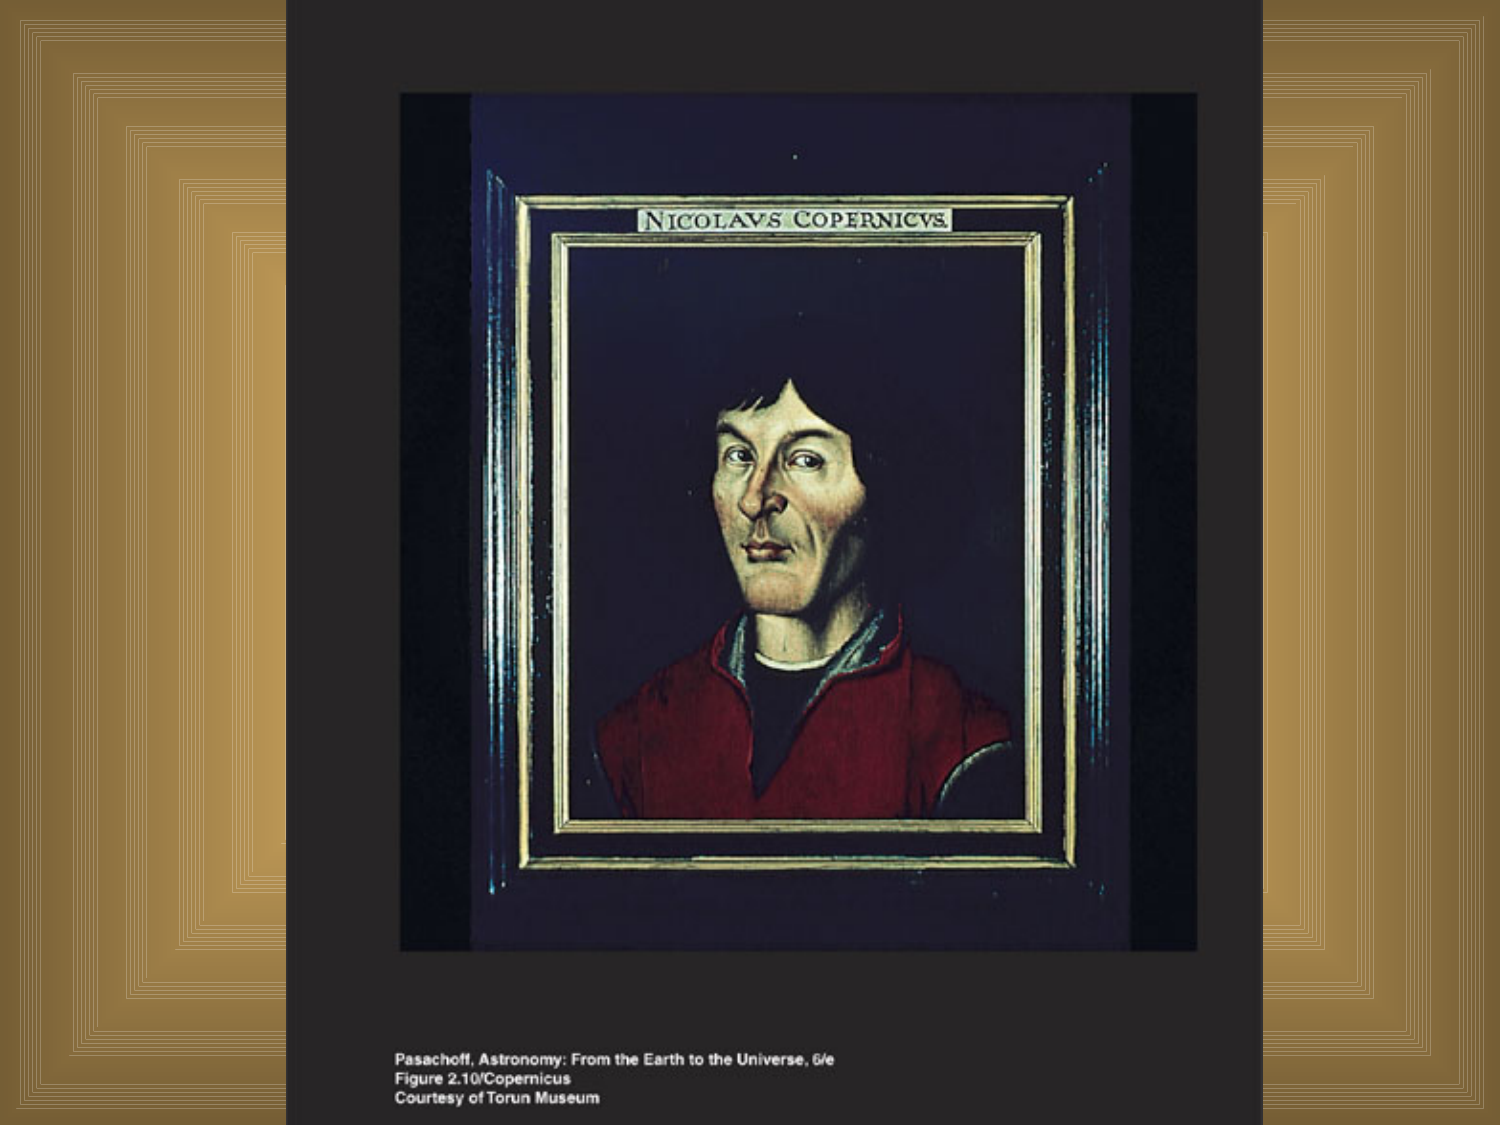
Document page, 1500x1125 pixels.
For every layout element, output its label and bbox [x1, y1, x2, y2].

picture [286, 0, 1263, 1125]
